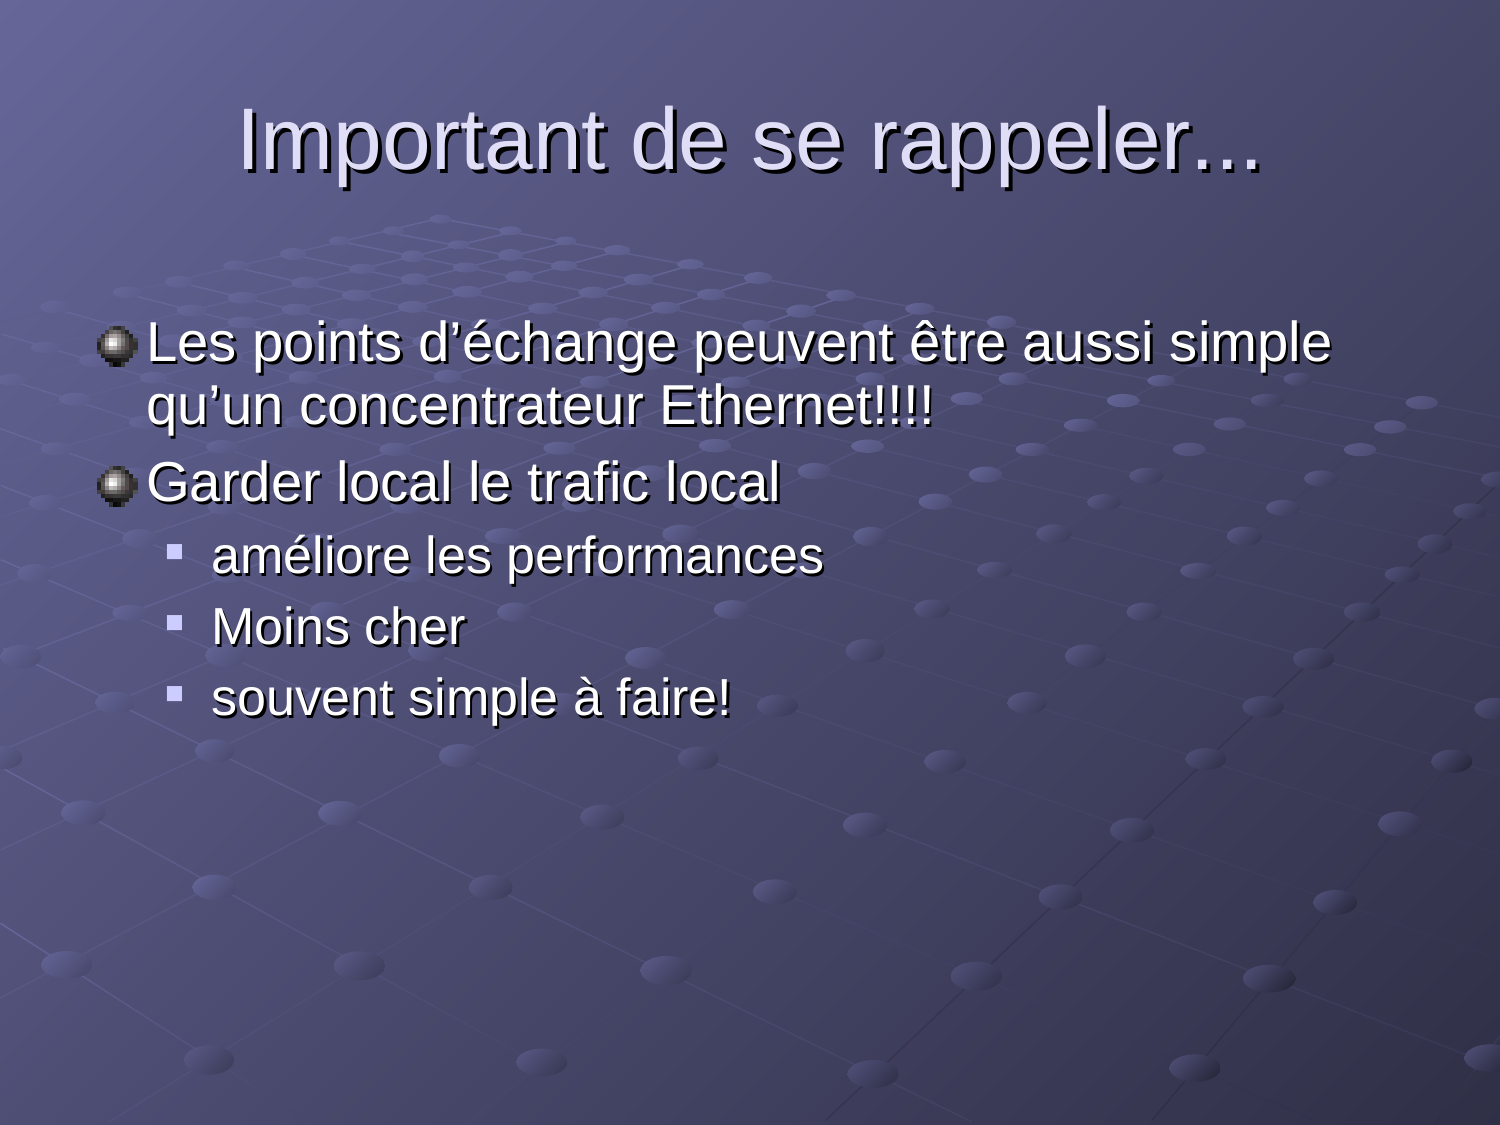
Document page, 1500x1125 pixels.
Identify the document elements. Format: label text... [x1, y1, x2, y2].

title Important de se rappeler... [75, 45, 1426, 233]
list Les points d’échange peuvent être aussi simple qu’un concentrateur Ethernet!!!! Garder local le trafic local améliore les performances Moins cher souvent simple à faire! [75, 303, 1426, 1007]
